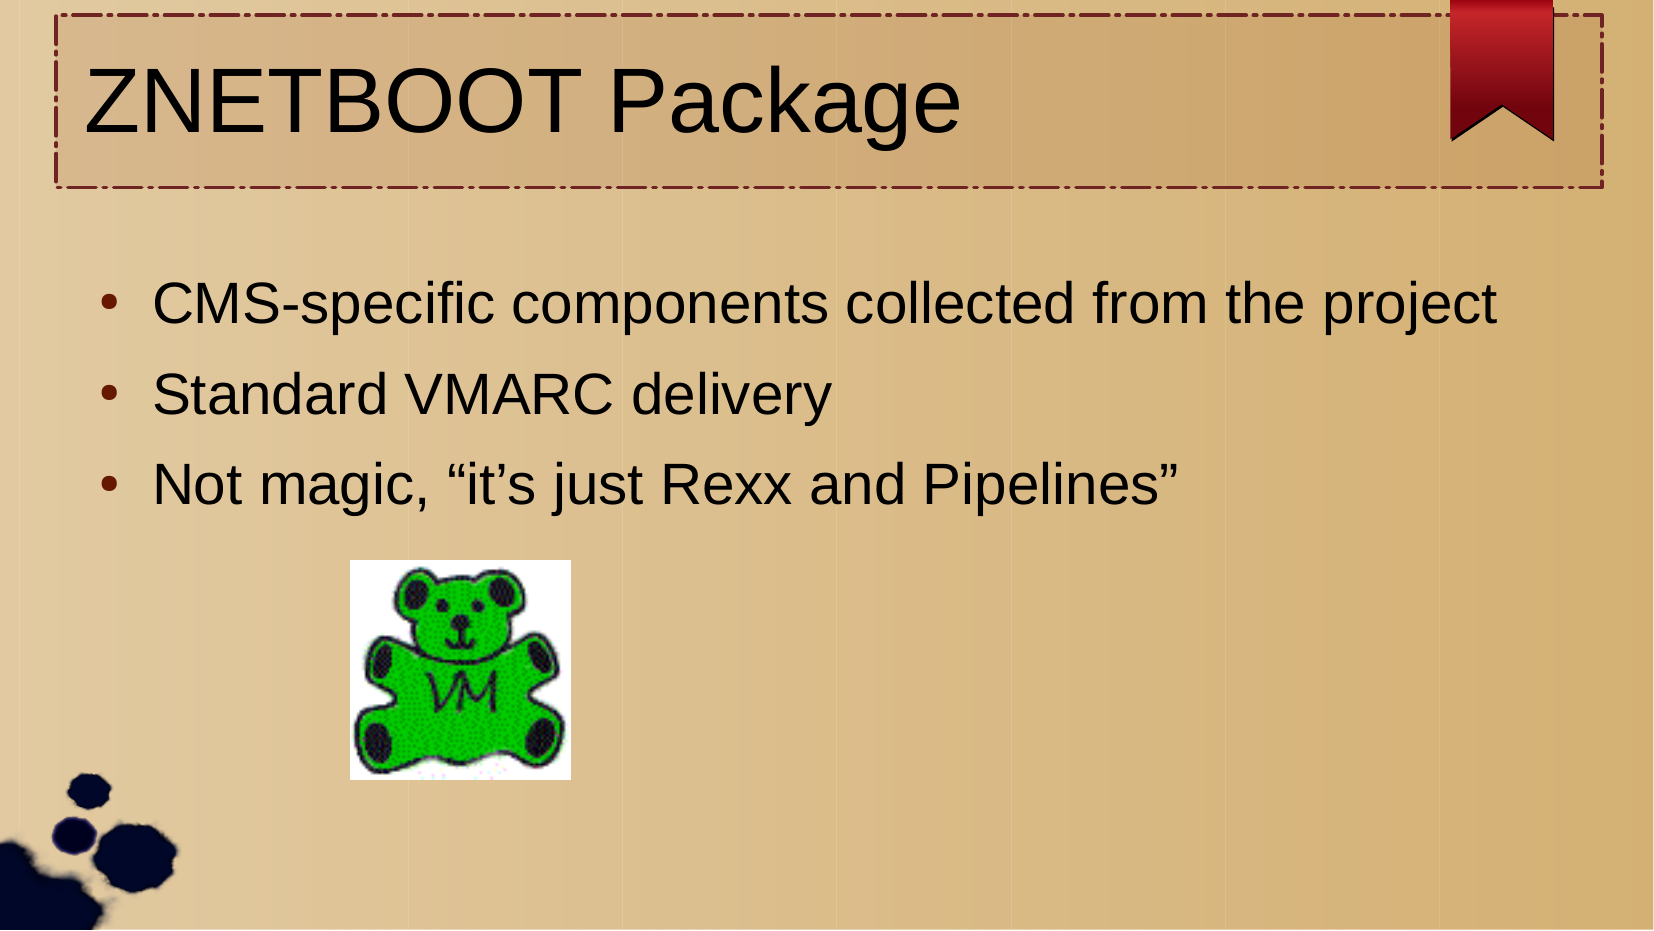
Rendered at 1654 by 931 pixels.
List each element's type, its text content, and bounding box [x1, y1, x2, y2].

picture [350, 560, 571, 781]
list CMS-specific components collected from the project Standard VMARC delivery Not magic, “it’s just Rexx and Pipelines” [81, 270, 1570, 811]
title ZNETBOOT Package [59, 11, 1441, 189]
